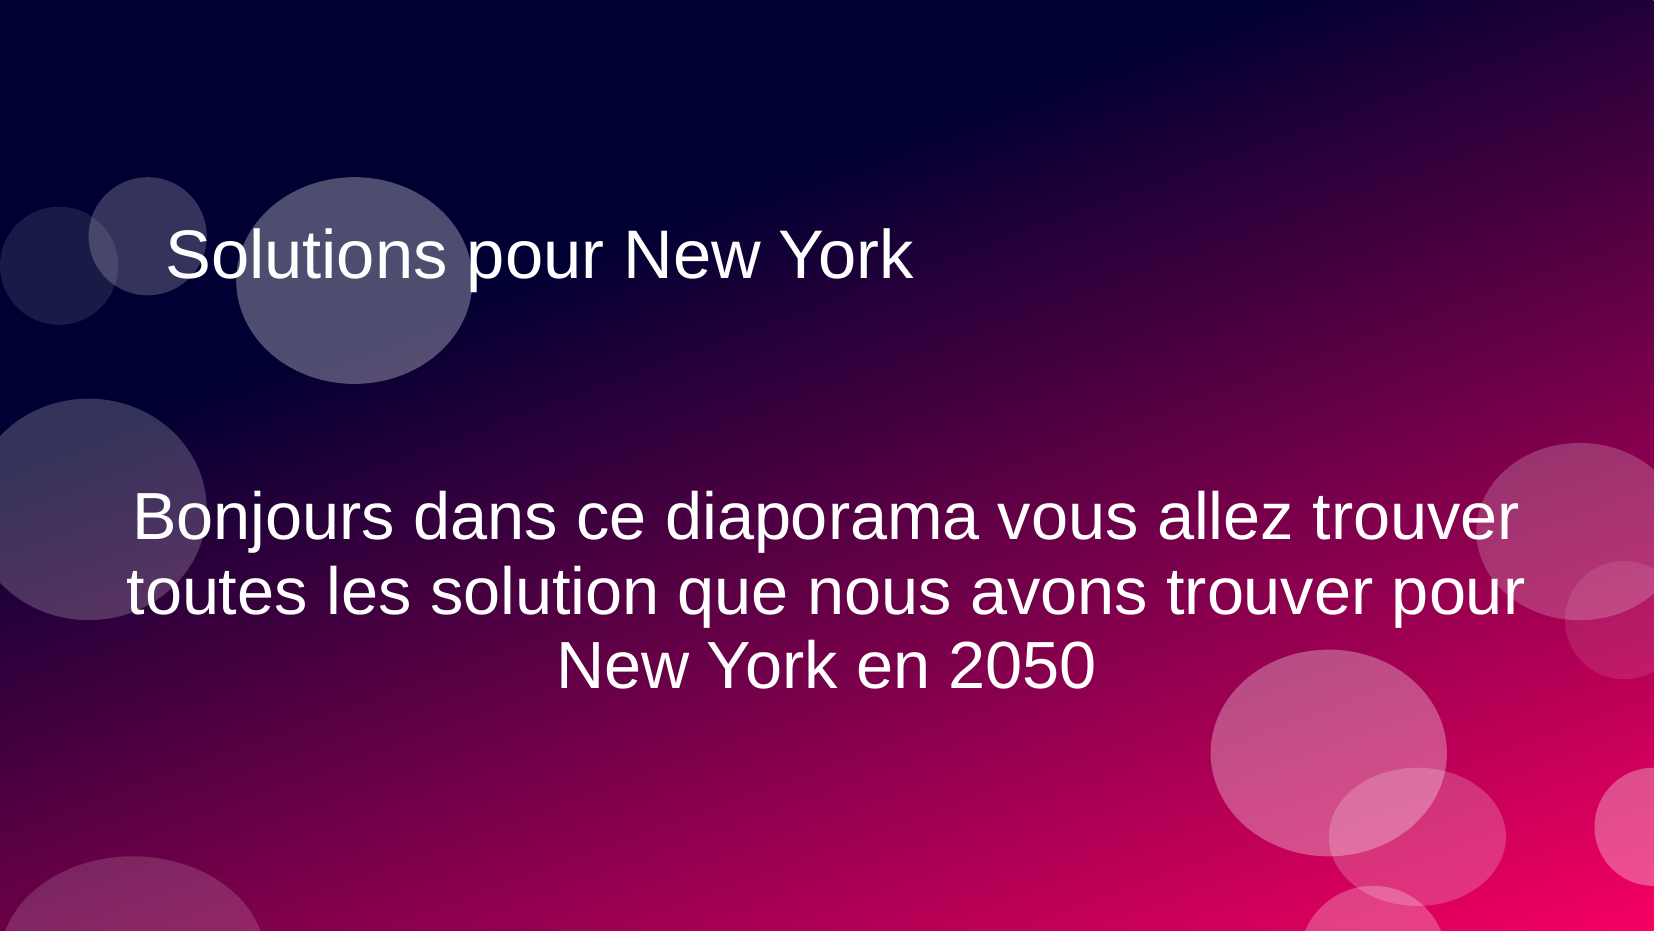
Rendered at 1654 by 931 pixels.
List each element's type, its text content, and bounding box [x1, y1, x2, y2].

title Solutions pour New York [165, 177, 1654, 333]
subtitle Bonjours dans ce diaporama vous allez trouver toutes les solution que nous avons trouver pour New York en 2050 [82, 425, 1571, 758]
